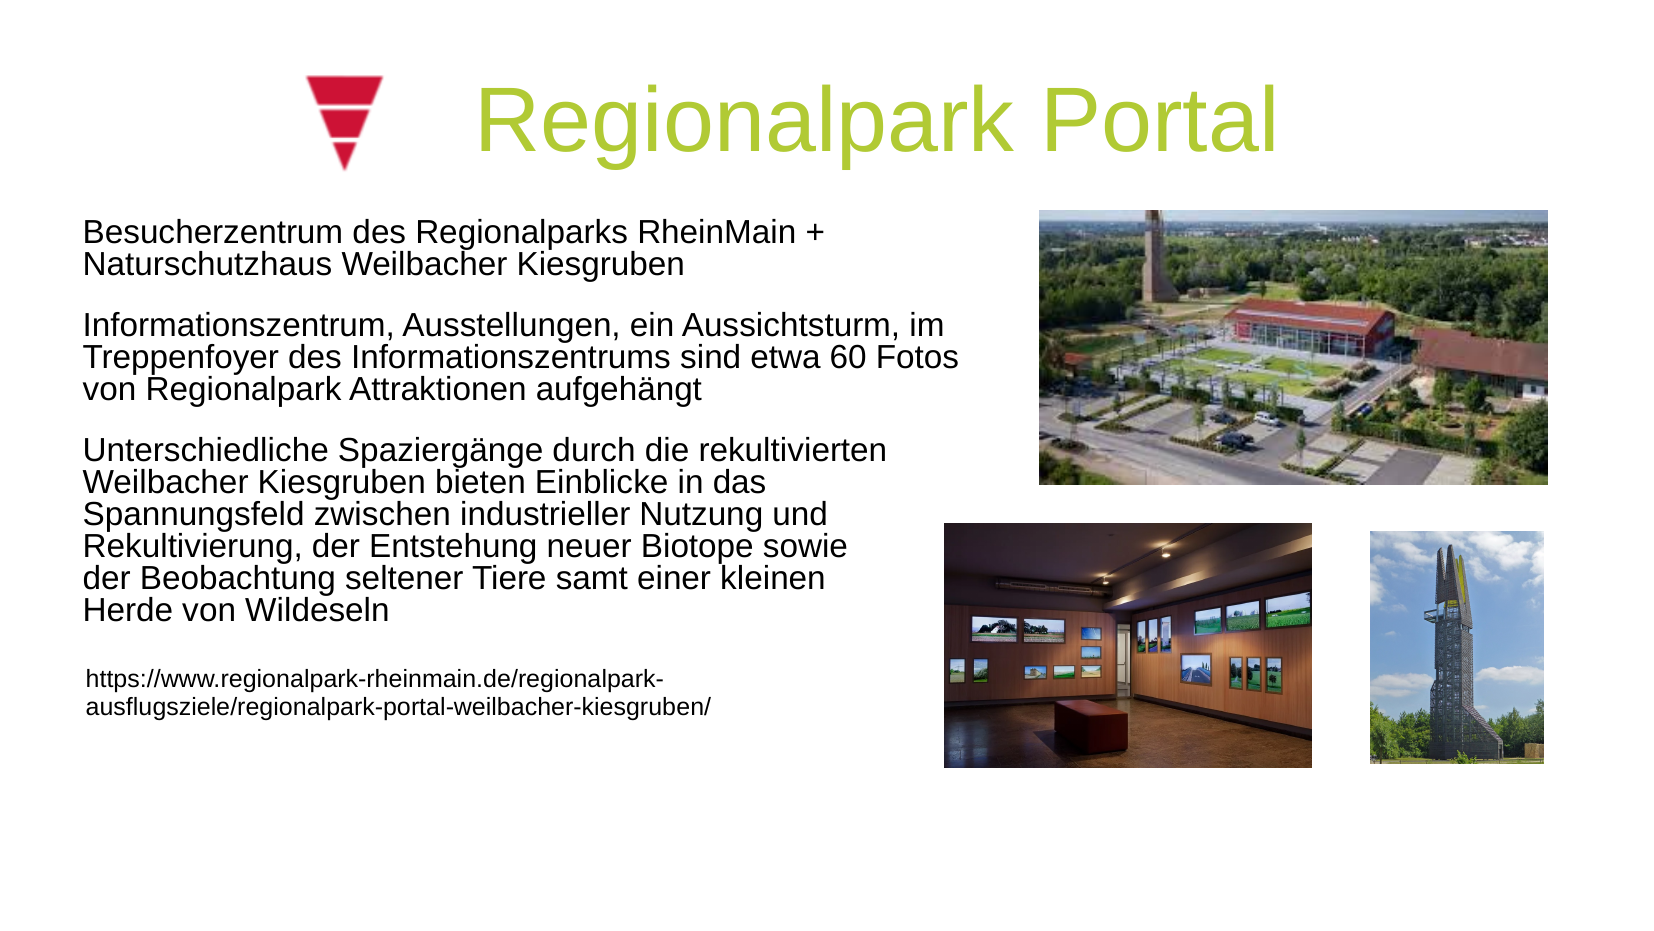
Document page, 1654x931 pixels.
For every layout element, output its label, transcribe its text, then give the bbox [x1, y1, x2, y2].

picture [1370, 531, 1544, 764]
list Besucherzentrum des Regionalparks RheinMain + Naturschutzhaus Weilbacher Kiesgruben Informationszentrum, Ausstellungen, ein Aussichtsturm, im Treppenfoyer des Informationszentrums sind etwa 60 Fotos von Regionalpark Attraktionen aufgehängt Unterschiedliche Spaziergänge durch die rekultivierten Weilbacher Kiesgruben bieten Einblicke in das Spannungsfeld zwischen industrieller Nutzung und Rekultivierung, der Entstehung neuer Biotope sowie der Beobachtung seltener Tiere samt einer kleinen Herde von Wildeseln [82, 217, 993, 638]
text_box https://www.regionalpark-rheinmain.de/regionalpark-ausflugsziele/regionalpark-portal-weilbacher-kiesgruben/ [70, 657, 804, 733]
picture [944, 523, 1312, 768]
picture [287, 58, 402, 178]
picture [1039, 210, 1548, 485]
title Regionalpark Portal [82, 37, 1571, 193]
